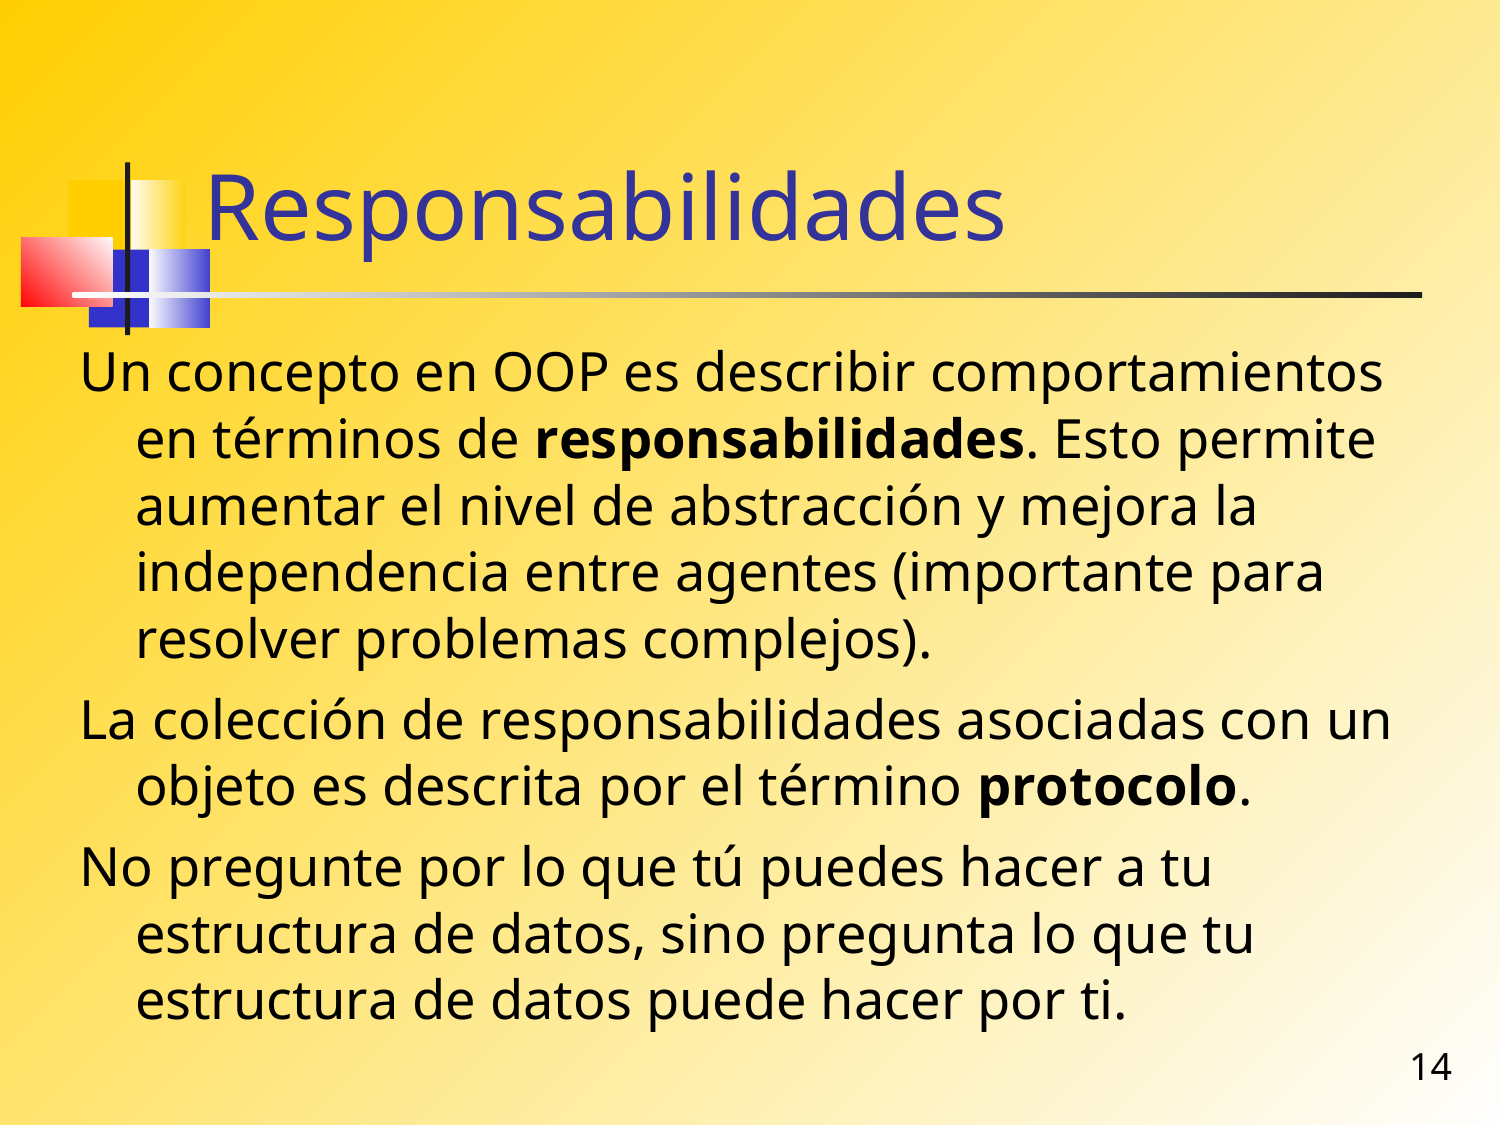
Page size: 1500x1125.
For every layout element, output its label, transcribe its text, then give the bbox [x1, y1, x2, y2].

list Un concepto en OOP es describir comportamientos en términos de responsabilidades. Esto permite aumentar el nivel de abstracción y mejora la independencia entre agentes (importante para resolver problemas complejos). La colección de responsabilidades asociadas con un objeto es descrita por el término protocolo. No pregunte por lo que tú puedes hacer a tu estructura de datos, sino pregunta lo que tu estructura de datos puede hacer por ti. [64, 330, 1469, 1046]
title Responsabilidades [188, 35, 1468, 276]
